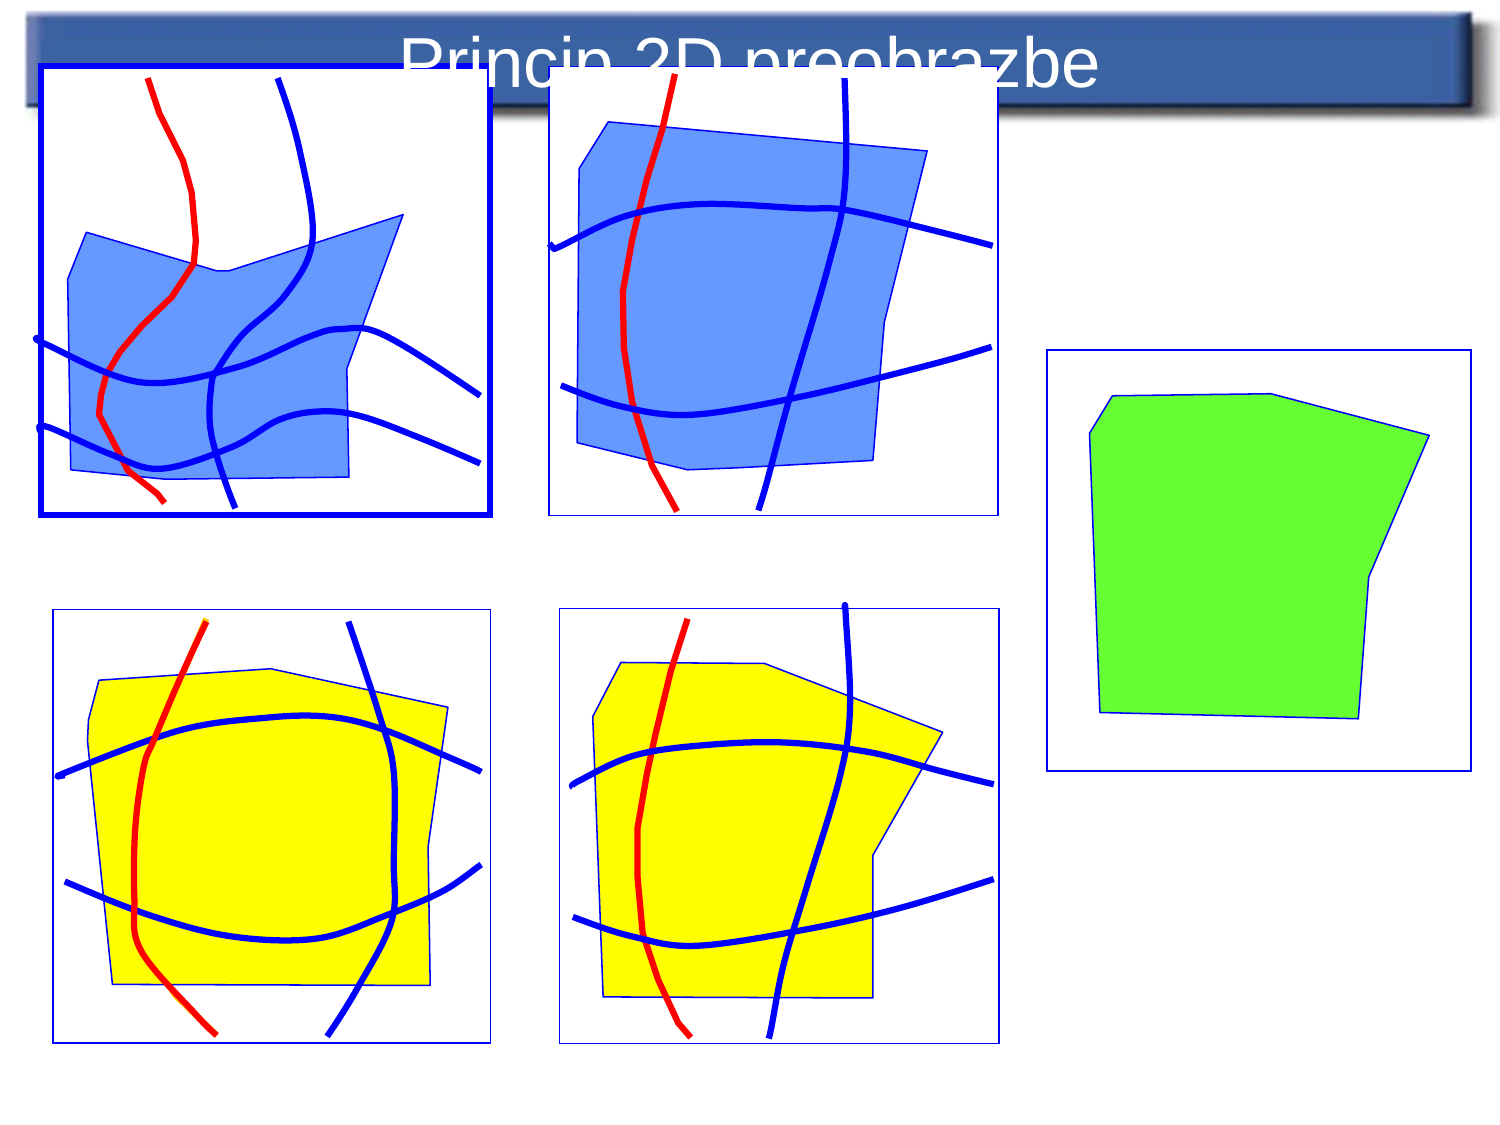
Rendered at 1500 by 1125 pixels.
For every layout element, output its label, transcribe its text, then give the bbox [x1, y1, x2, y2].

text_box [41, 66, 192, 368]
text_box [644, 110, 843, 207]
text_box [1046, 350, 1471, 771]
text_box [549, 110, 999, 516]
text_box [627, 207, 838, 411]
text_box [53, 609, 491, 1043]
text_box [549, 110, 663, 244]
text_box [103, 378, 211, 465]
text_box [41, 346, 113, 451]
picture [24, 9, 110, 125]
text_box [41, 110, 491, 516]
picture [999, 9, 1500, 125]
picture [491, 110, 549, 125]
text_box [559, 608, 999, 1044]
text_box [641, 746, 842, 942]
text_box [113, 110, 309, 379]
title Princip 2D preobrazbe [110, 8, 1389, 110]
